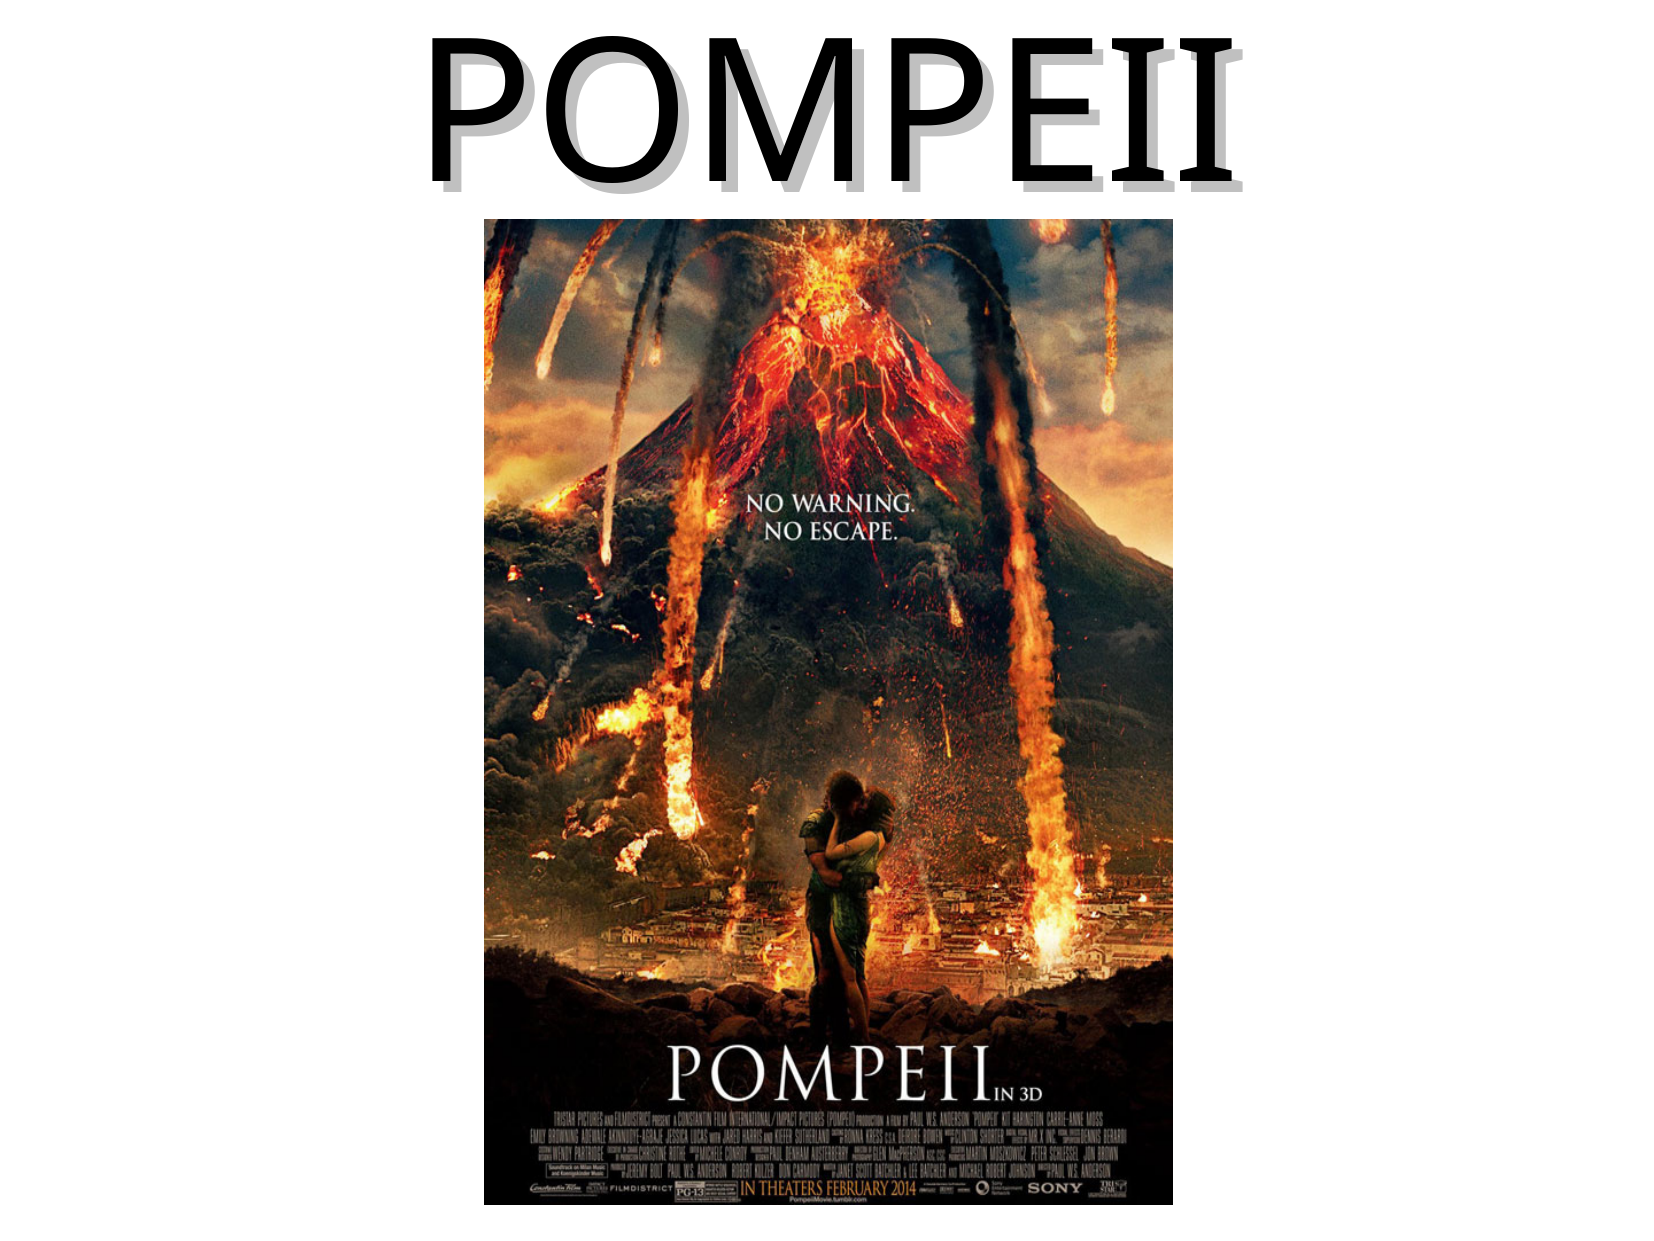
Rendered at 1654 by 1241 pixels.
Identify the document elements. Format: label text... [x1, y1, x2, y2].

title POMPEII [82, 0, 1571, 226]
picture [484, 219, 1173, 1205]
